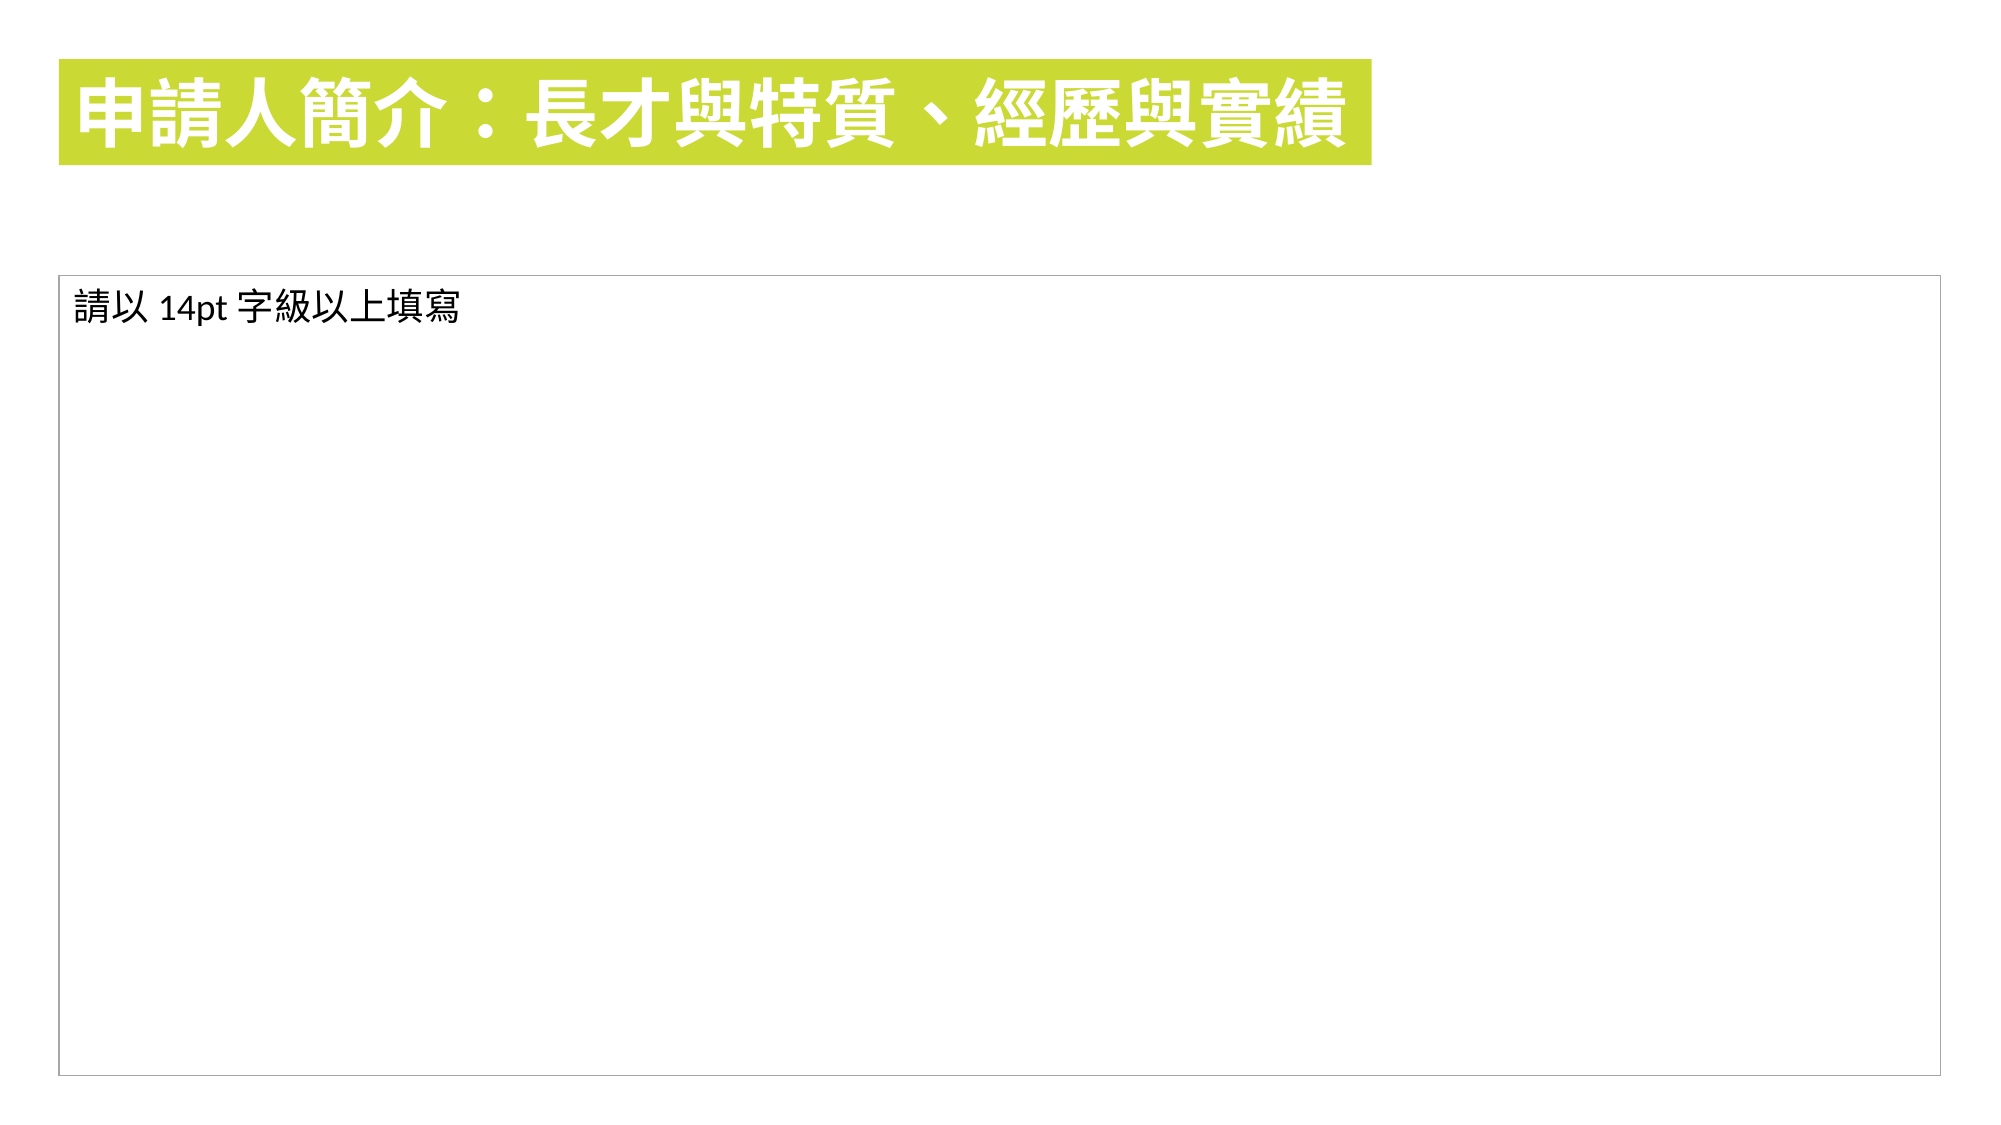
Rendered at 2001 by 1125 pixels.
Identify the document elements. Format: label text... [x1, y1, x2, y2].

text_box 申請人簡介：長才與特質、經歷與實績 [58, 59, 1372, 166]
text_box 請以14pt字級以上填寫 [58, 275, 1941, 1076]
